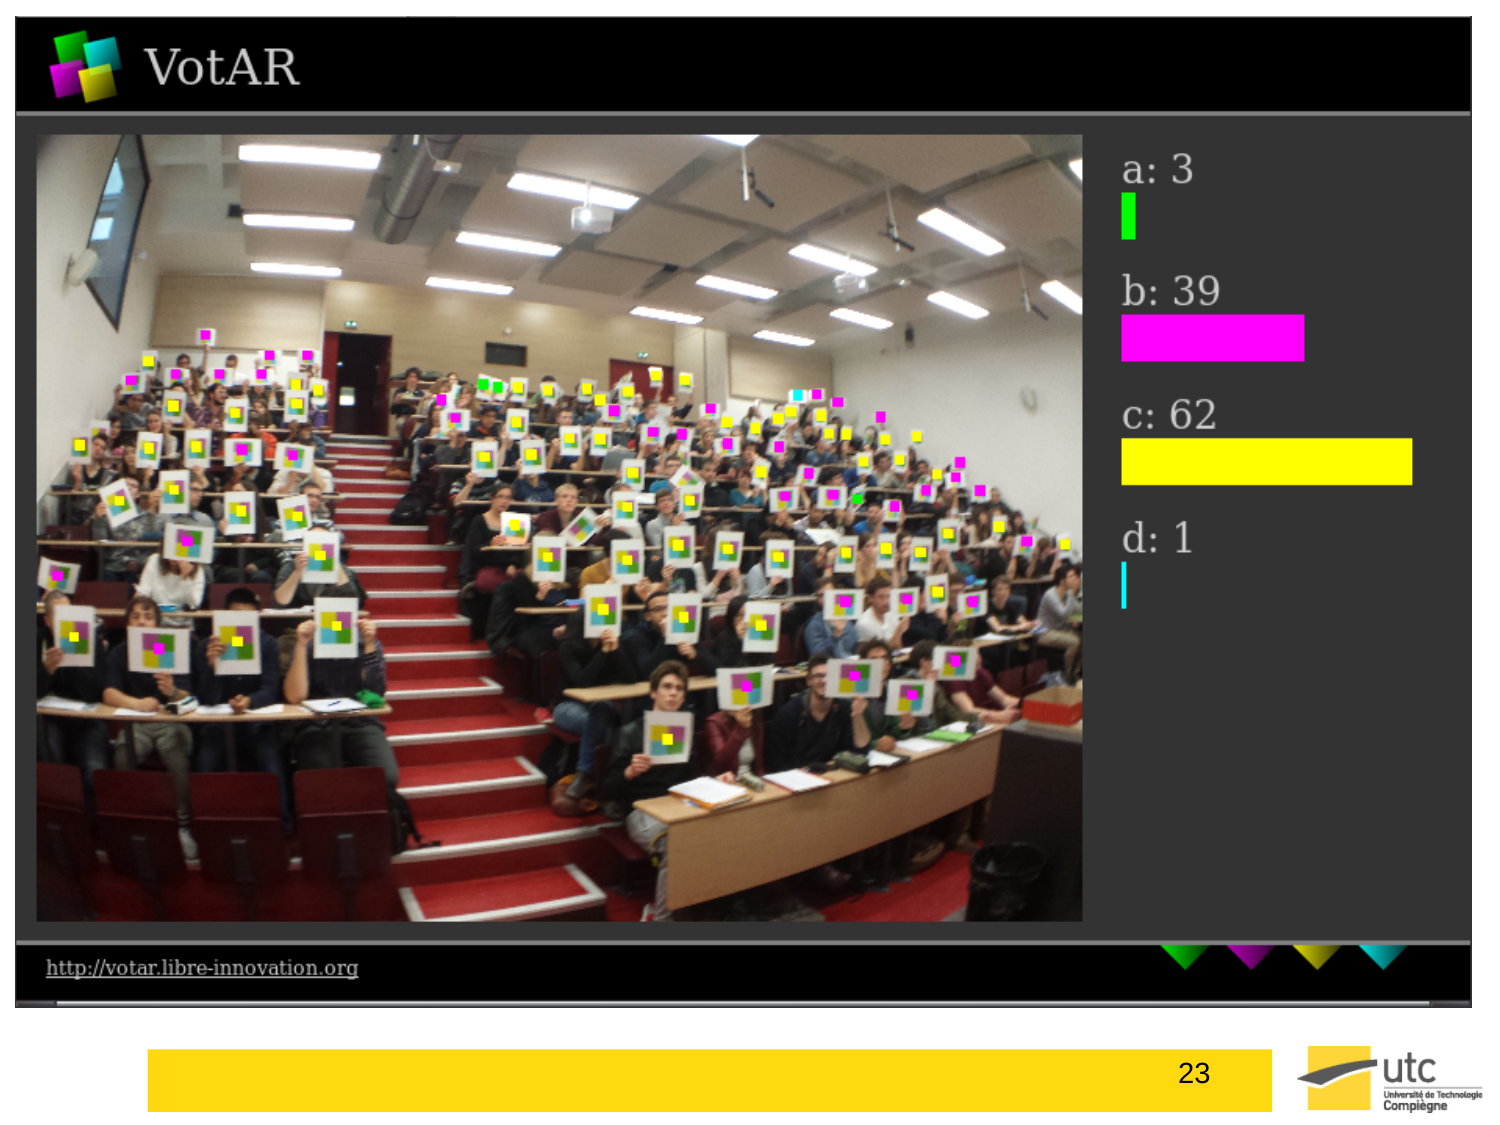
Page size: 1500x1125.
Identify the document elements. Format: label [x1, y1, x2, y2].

picture [15, 16, 1472, 1008]
picture [1297, 1046, 1483, 1113]
